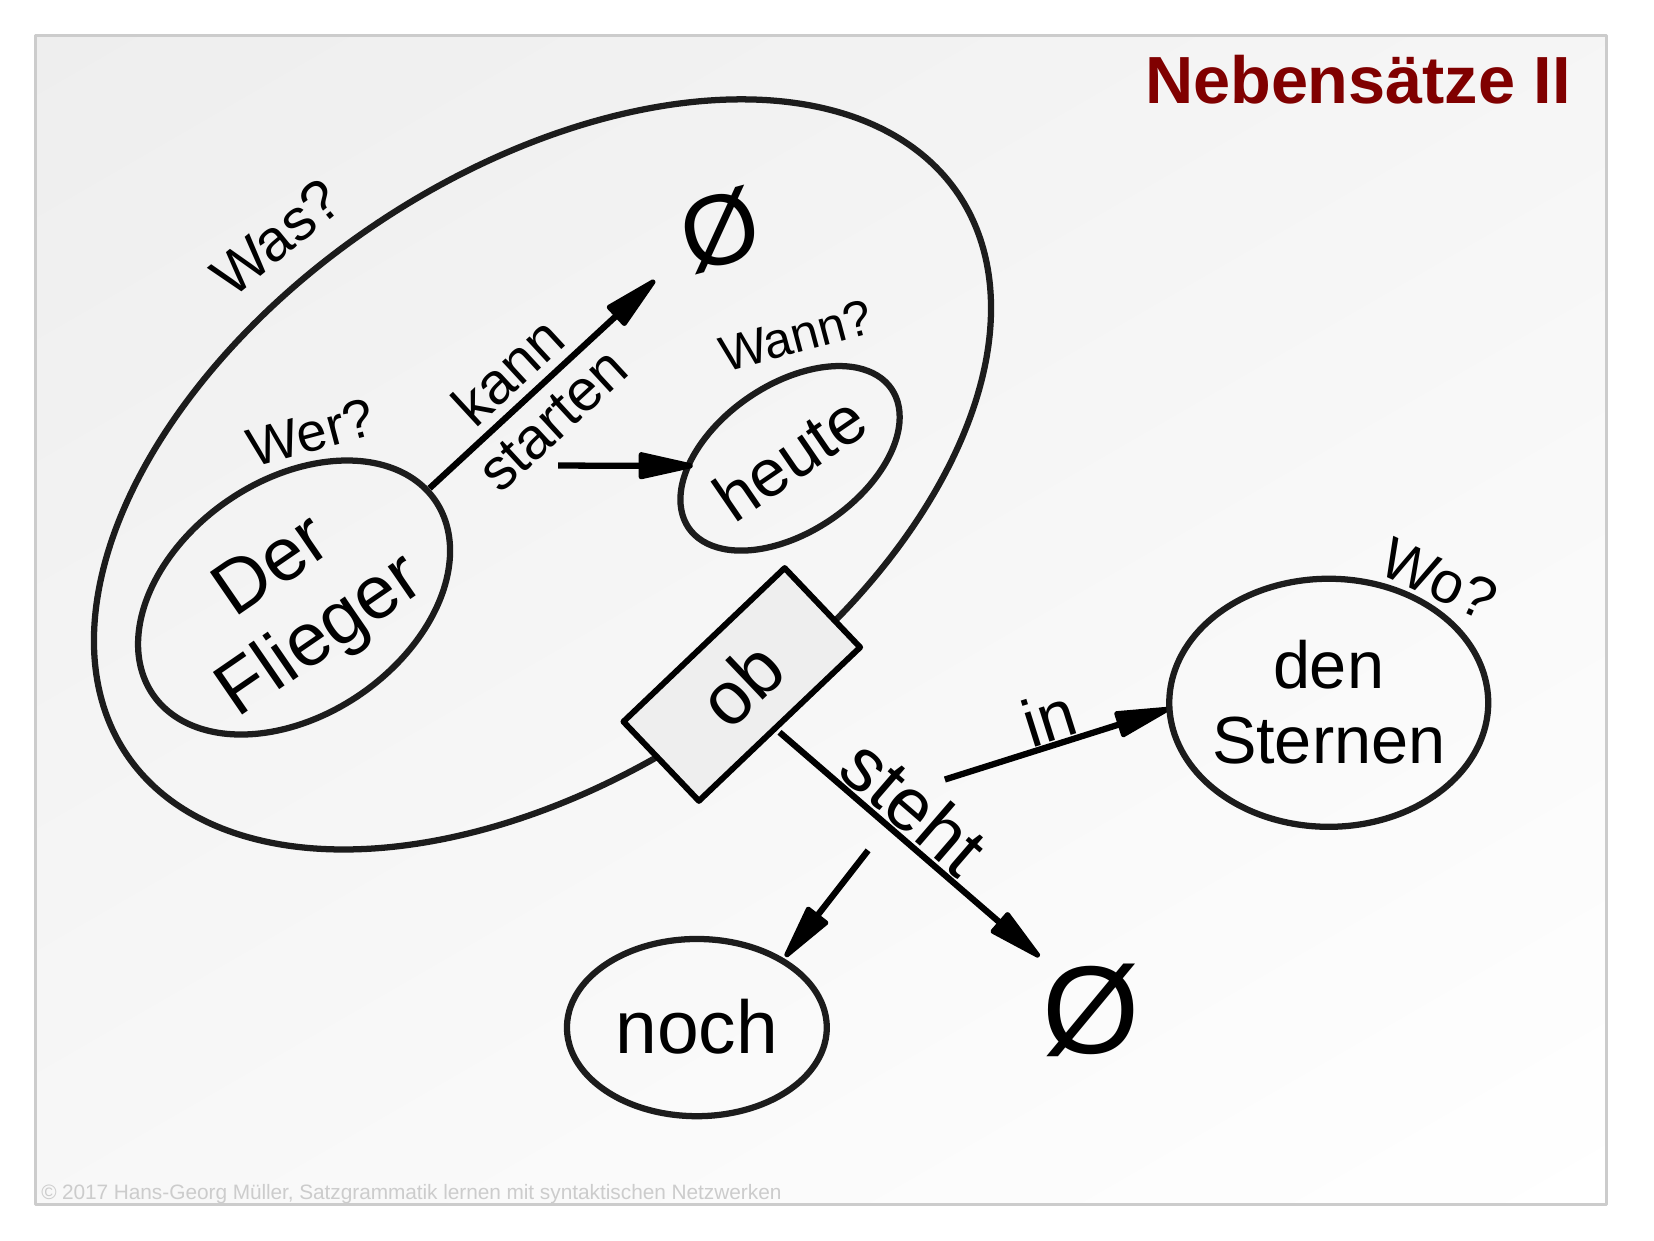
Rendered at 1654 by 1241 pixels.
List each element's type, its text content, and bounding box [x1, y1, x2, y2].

title Nebensätze II [82, 43, 1572, 193]
text_box Ø [1027, 933, 1135, 1088]
text_box Wann? [697, 258, 966, 403]
text_box Ø [651, 155, 789, 306]
text_box noch [566, 938, 827, 1117]
text_box Wo? [1356, 511, 1529, 650]
text_box Was? [182, 193, 402, 328]
title Nebensätze II [435, 103, 953, 193]
text_box heute [680, 367, 900, 551]
text_box Der Flieger [138, 463, 451, 735]
text_box Wer? [224, 366, 434, 499]
text_box den Sternen [1169, 578, 1489, 827]
text_box ob [623, 568, 861, 801]
